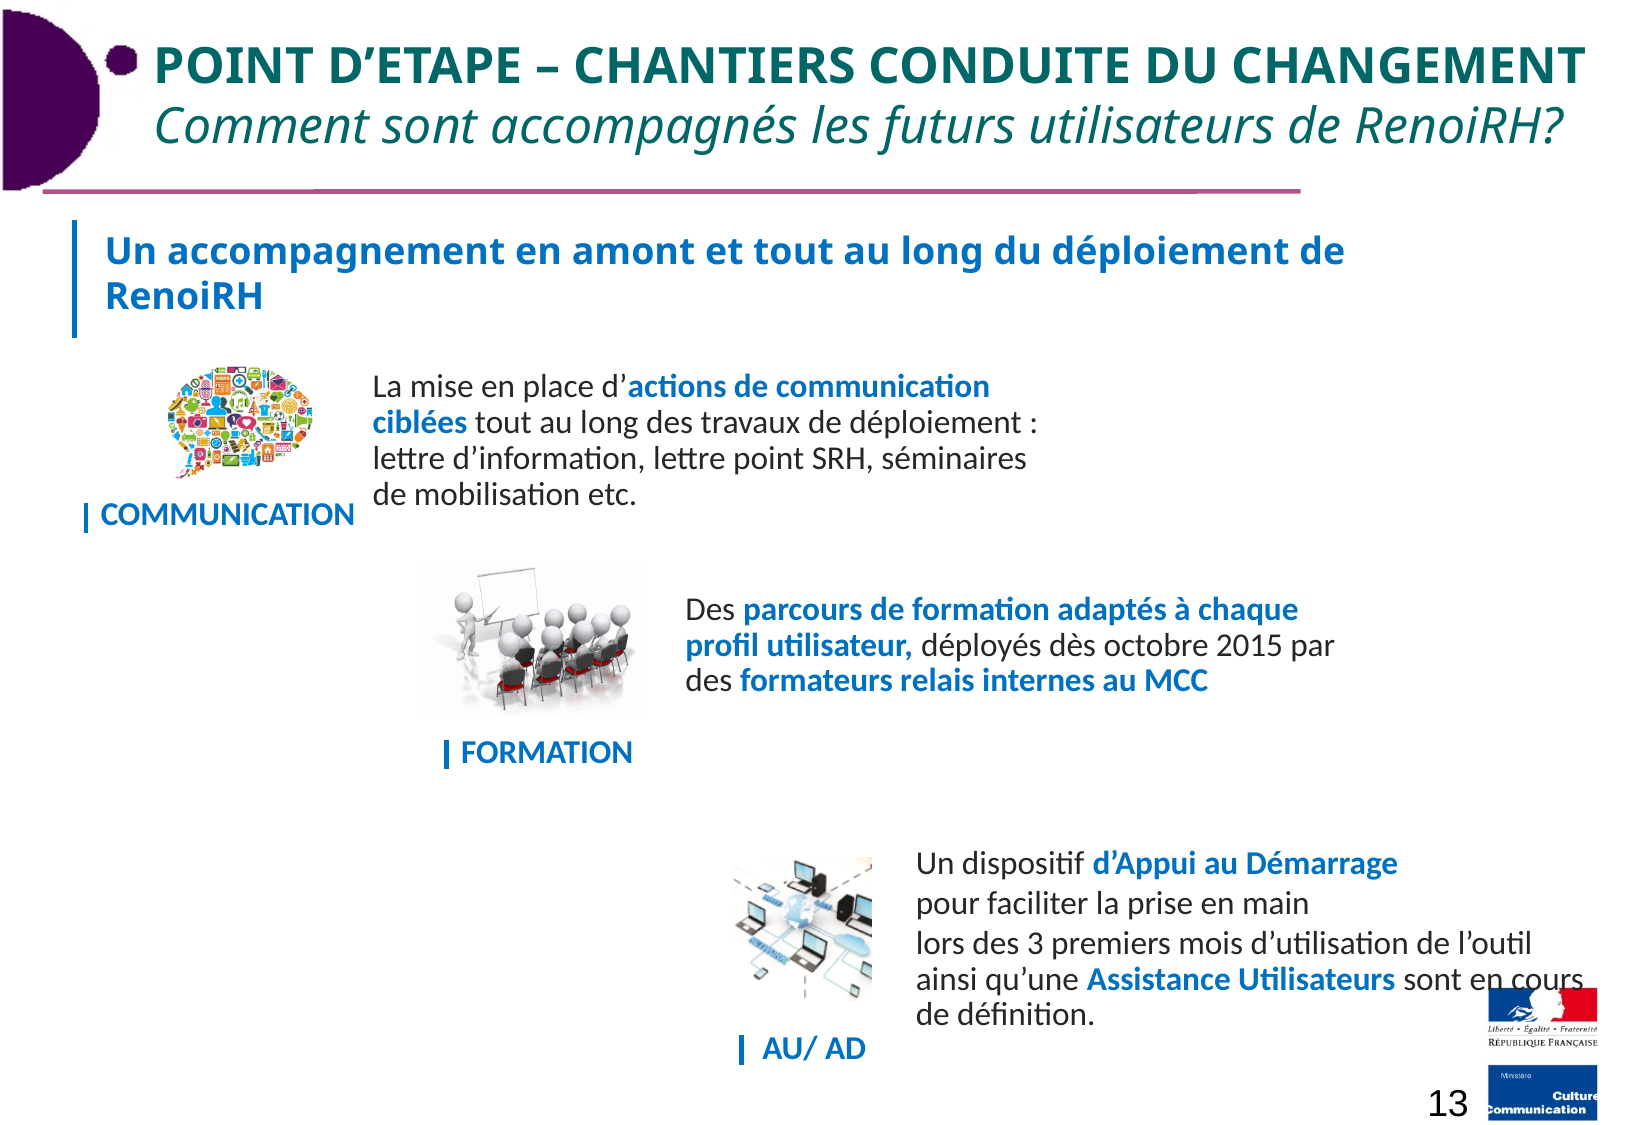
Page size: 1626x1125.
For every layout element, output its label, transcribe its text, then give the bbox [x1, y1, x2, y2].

text_box COMMUNICATION [86, 489, 375, 525]
text_box AU/ AD [851, 1041, 861, 1056]
text_box AU/ AD [747, 1023, 895, 1059]
picture [733, 857, 872, 1001]
text_box POINT D’ETAPE – CHANTIERS CONDUITE DU CHANGEMENT Comment sont accompagnés les futurs utilisateurs de RenoiRH? [139, 20, 1626, 162]
picture [1484, 1018, 1600, 1125]
picture [422, 562, 647, 717]
text_box <numéro> [1105, 1071, 1484, 1120]
picture [0, 0, 161, 203]
text_box FORMATION [446, 727, 671, 764]
text_box La mise en place d’actions de communication ciblées tout au long des travaux de déploiement : lettre d’information, lettre point SRH, séminaires de mobilisation etc. [357, 361, 1061, 492]
text_box Des parcours de formation adaptés à chaque profil utilisateur, déployés dès octobre 2015 par des formateurs relais internes au MCC [670, 583, 1388, 702]
picture [168, 361, 317, 480]
text_box Un dispositif d’Appui au Démarrage pour faciliter la prise en main lors des 3 premiers mois d’utilisation de l’outil ainsi qu’une Assistance Utilisateurs sont en cours de définition. [901, 834, 1604, 1018]
text_box Un accompagnement en amont et tout au long du déploiement de RenoiRH [86, 231, 1498, 313]
